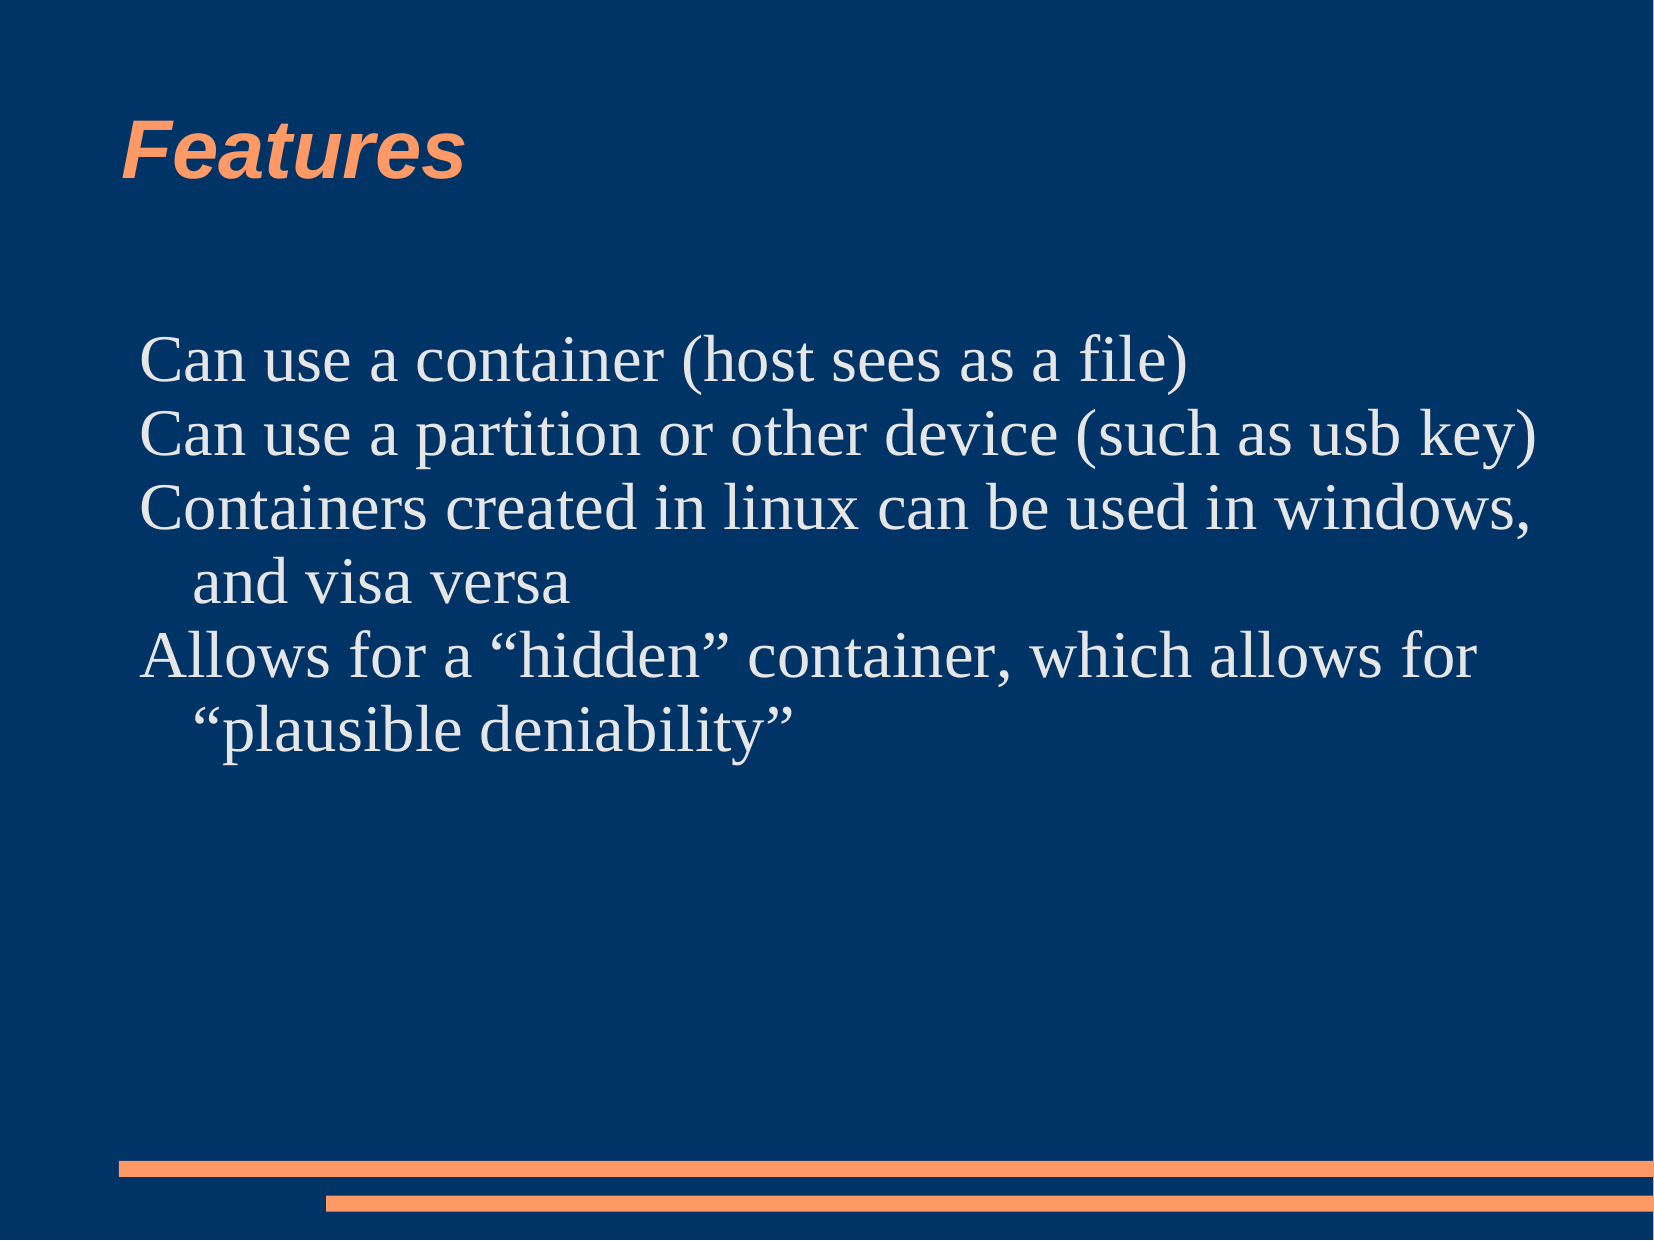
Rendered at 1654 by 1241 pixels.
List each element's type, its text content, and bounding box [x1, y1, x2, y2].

title Features [121, 46, 1534, 254]
list Can use a container (host sees as a file) Can use a partition or other device (such as usb key) Containers created in linux can be used in windows, and visa versa Allows for a “hidden” container, which allows for “plausible deniability” [121, 322, 1561, 1133]
